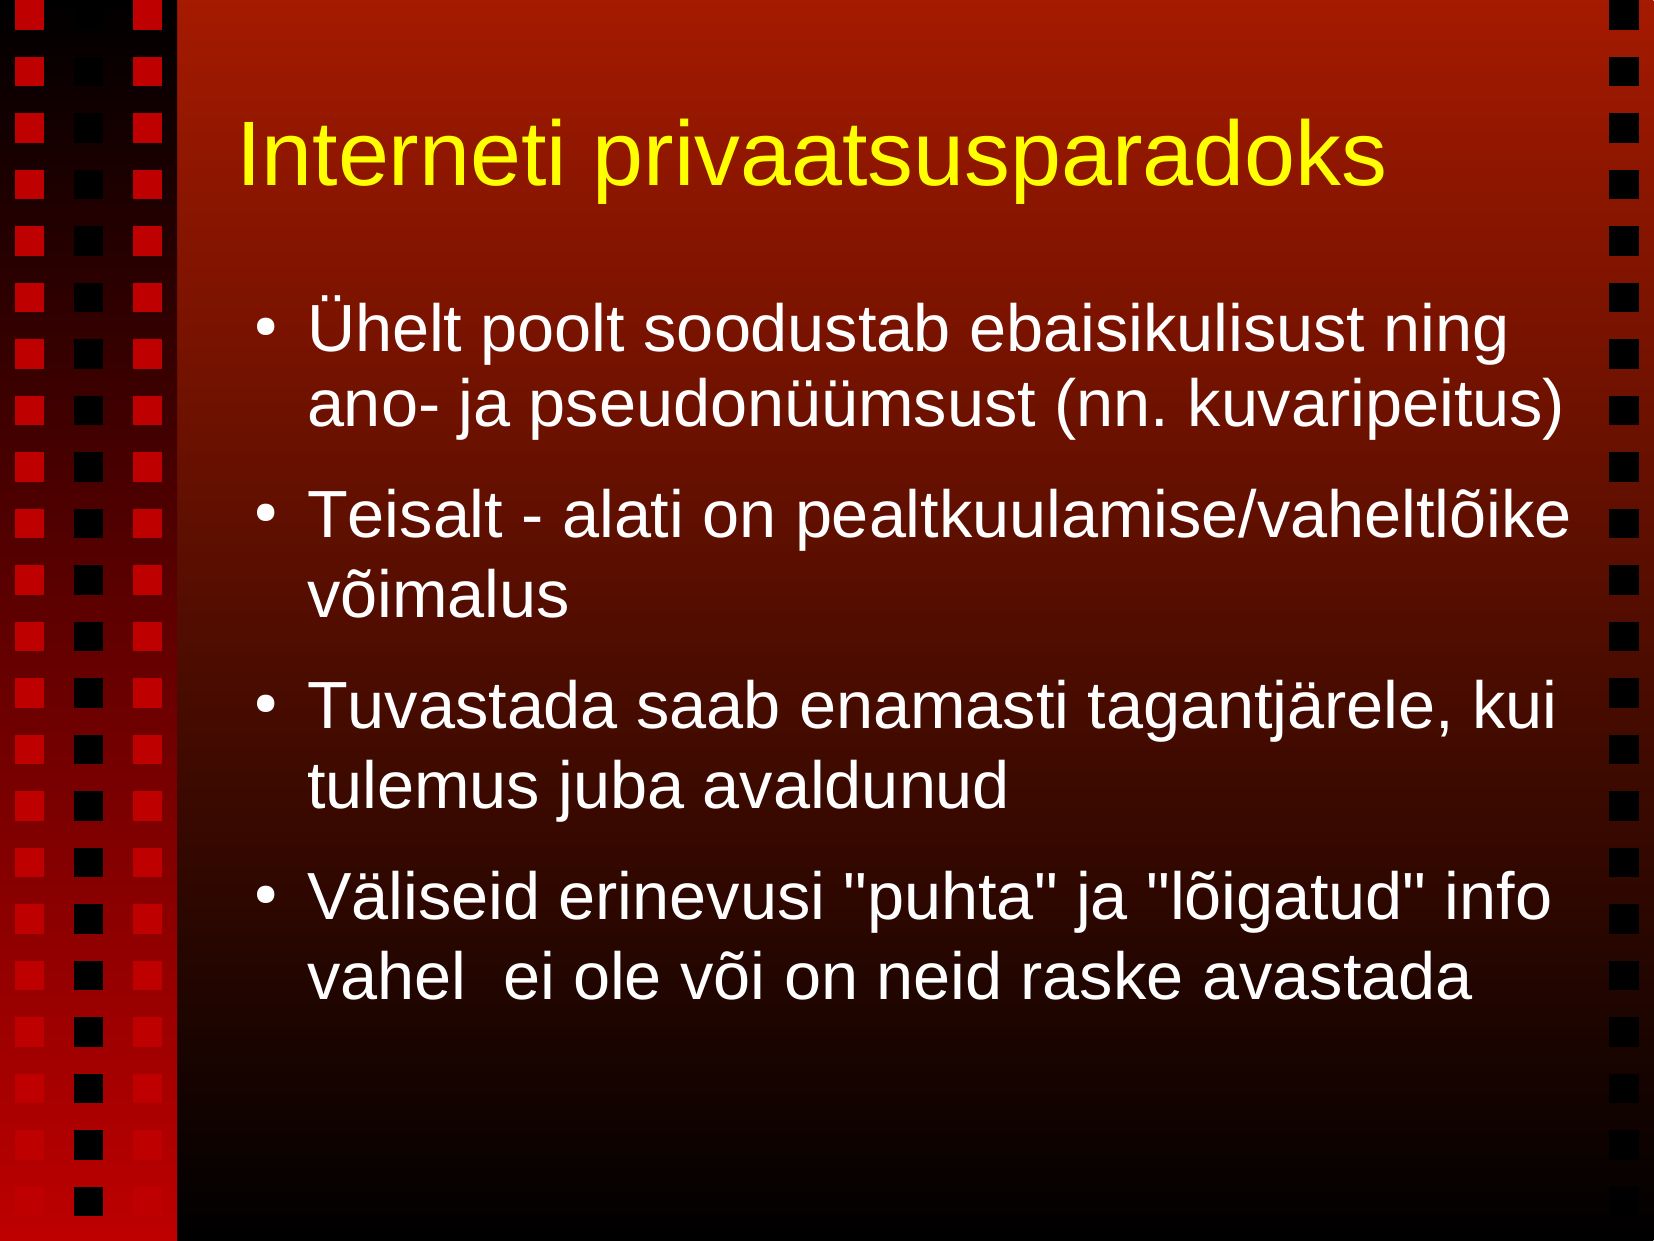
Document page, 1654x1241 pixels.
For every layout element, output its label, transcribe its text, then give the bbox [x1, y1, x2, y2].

list Ühelt poolt soodustab ebaisikulisust ning ano- ja pseudonüümsust (nn. kuvaripeitus) Teisalt - alati on pealtkuulamise/vaheltlõike võimalus Tuvastada saab enamasti tagantjärele, kui tulemus juba avaldunud Väliseid erinevusi "puhta" ja "lõigatud" info vahel ei ole või on neid raske avastada [236, 290, 1607, 1109]
title Interneti privaatsusparadoks [236, 49, 1571, 257]
